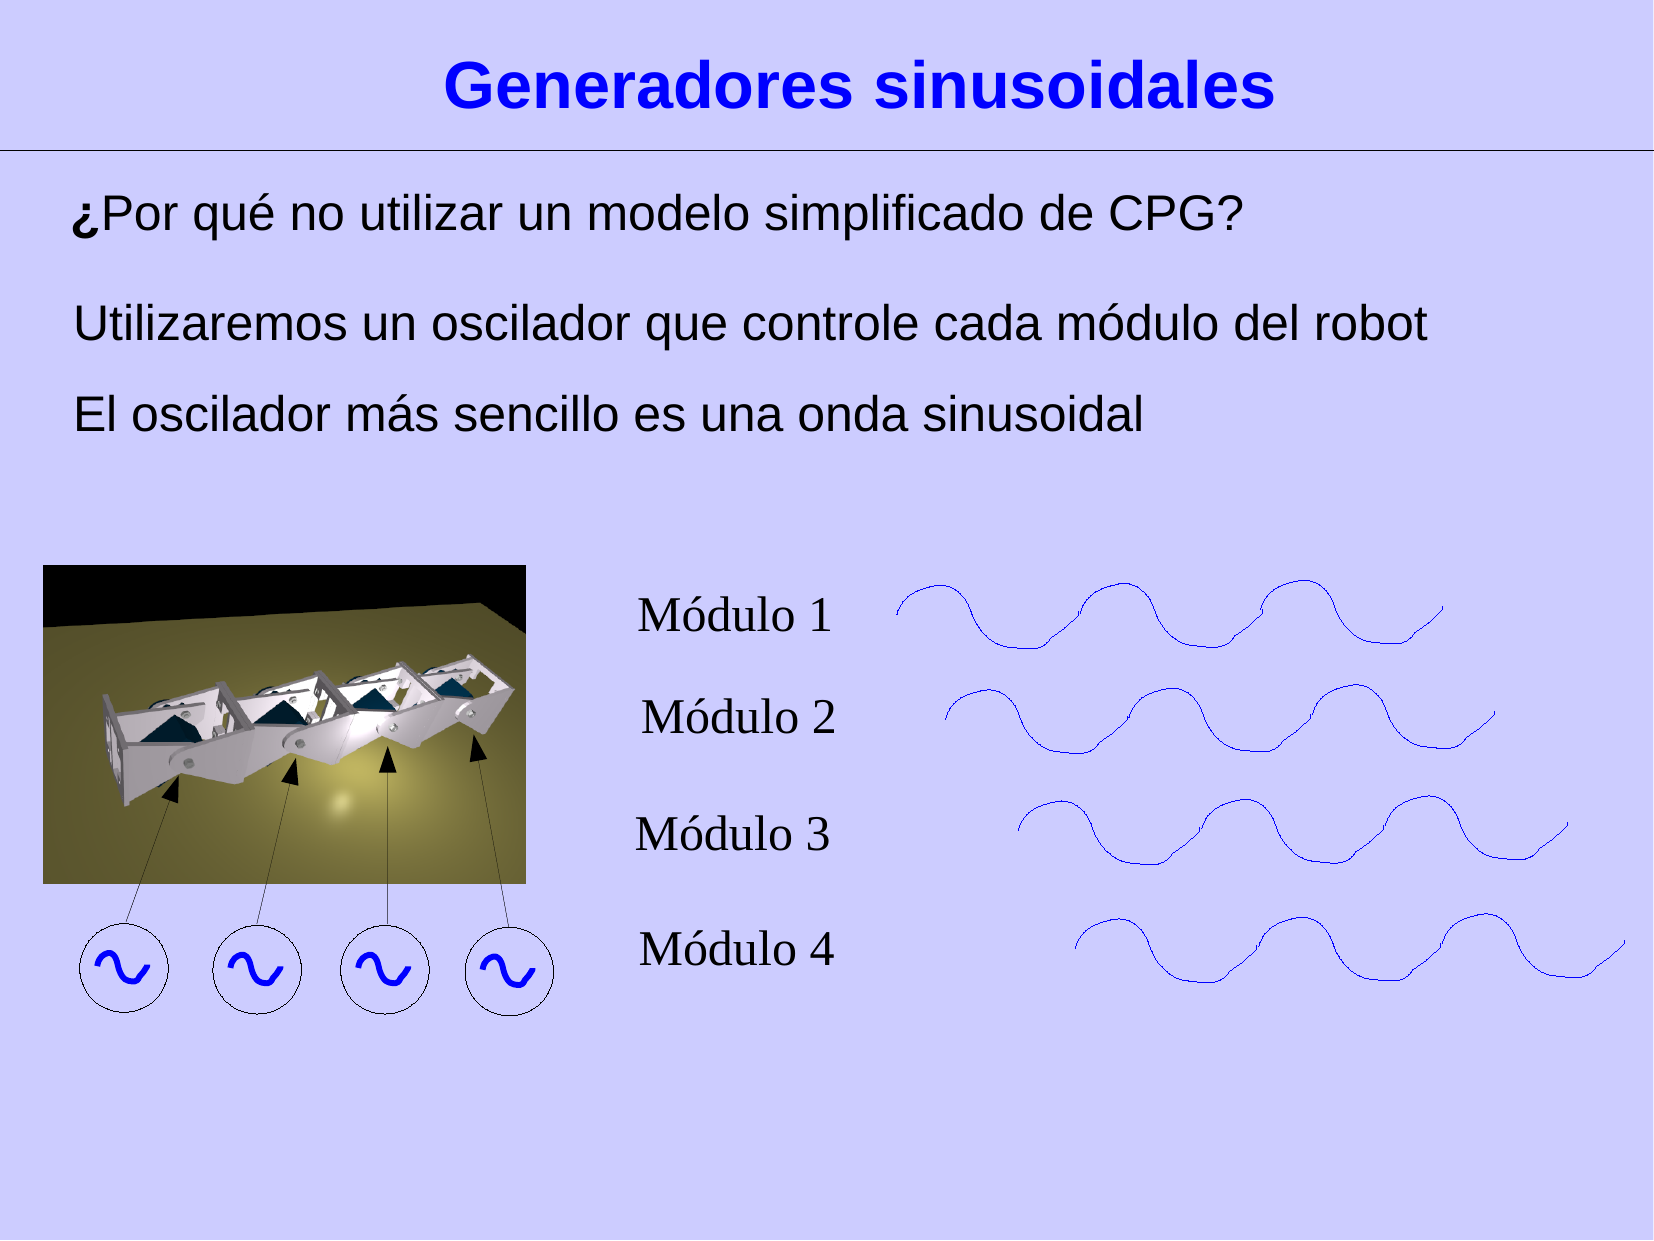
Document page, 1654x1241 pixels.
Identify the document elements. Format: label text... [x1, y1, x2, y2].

text_box Módulo 1 [637, 586, 862, 646]
text_box Módulo 2 [640, 688, 866, 748]
text_box Utilizaremos un oscilador que controle cada módulo del robot El oscilador más sencillo es una onda sinusoidal [59, 295, 1551, 443]
picture [43, 565, 526, 884]
text_box ¿Por qué no utilizar un modelo simplificado de CPG? [56, 185, 1548, 275]
title Generadores sinusoidales [132, 19, 1588, 139]
text_box Módulo 3 [634, 805, 860, 865]
text_box Módulo 4 [638, 920, 864, 979]
